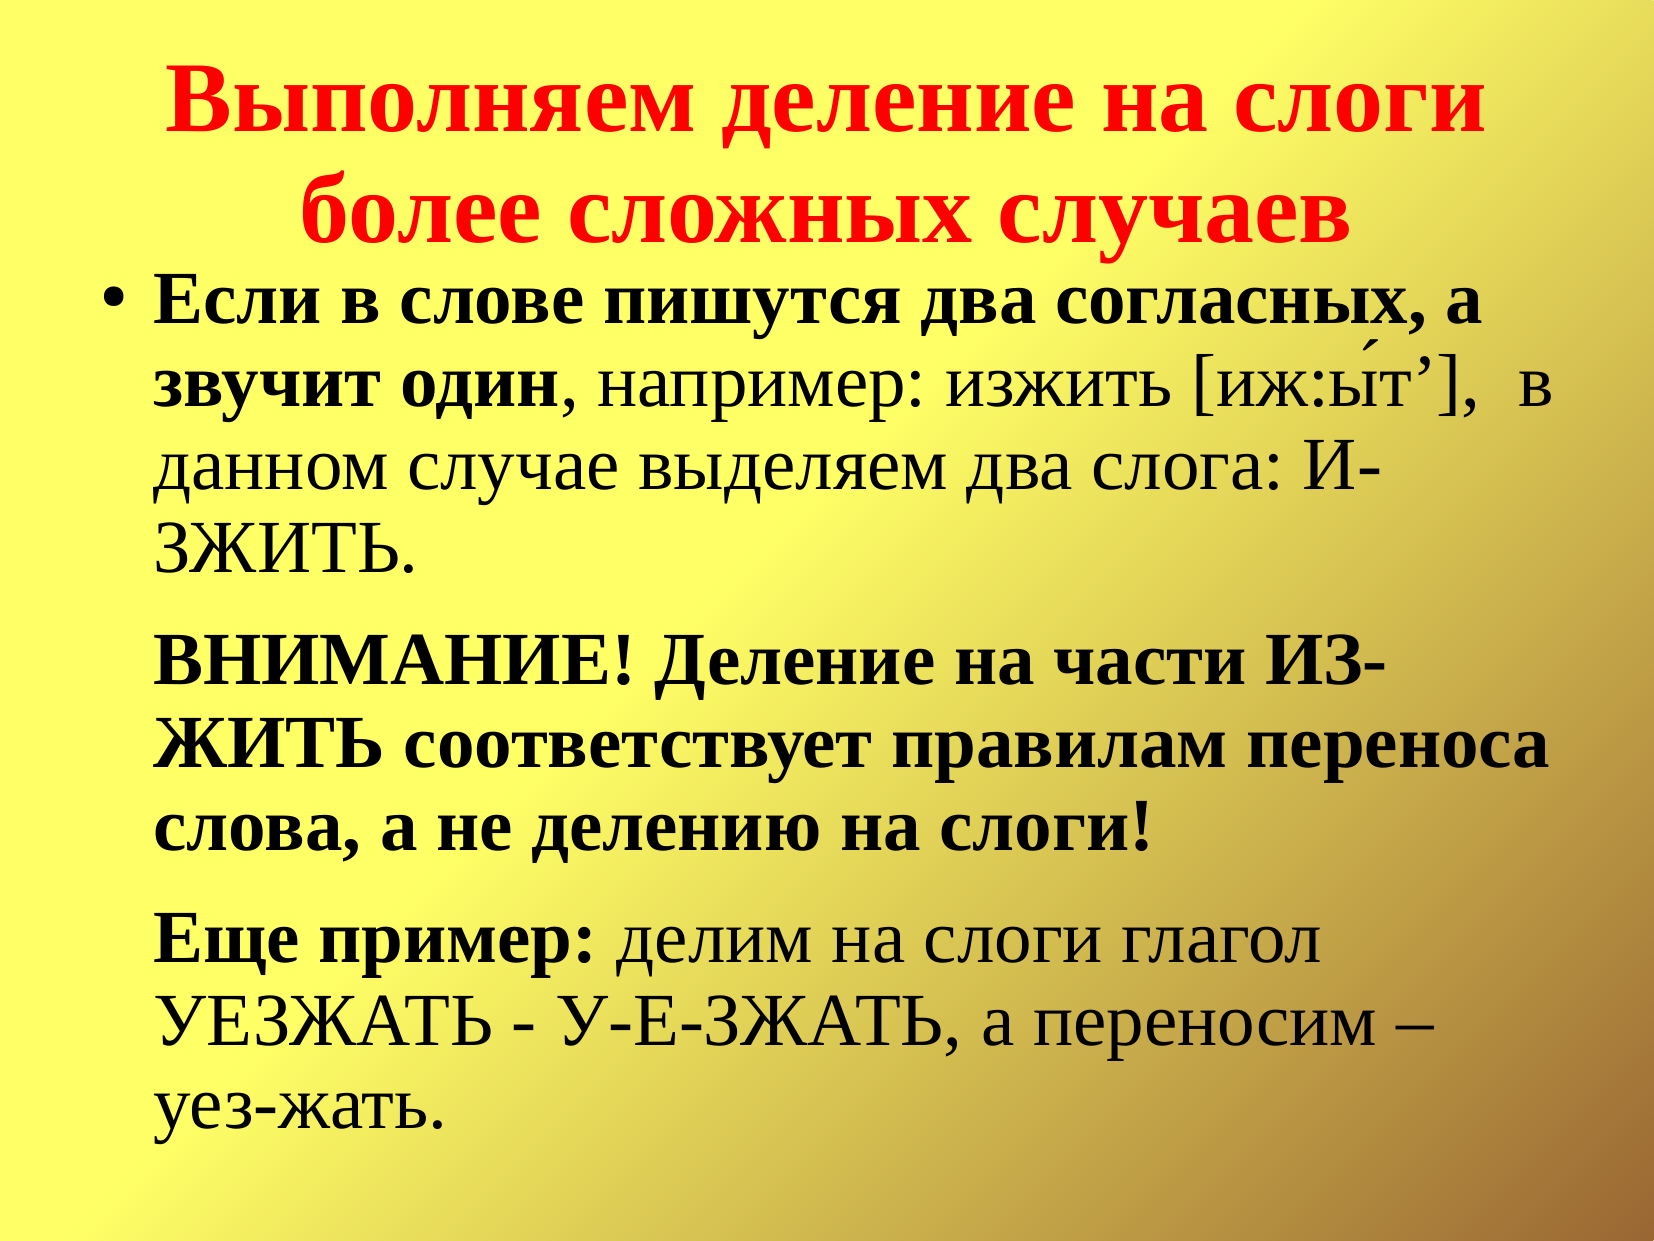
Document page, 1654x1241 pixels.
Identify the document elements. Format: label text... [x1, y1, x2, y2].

list Если в слове пишутся два согласных, а звучит один, например: изжить [иж:ы́т’], в данном случае выделяем два слога: И-ЗЖИТЬ. ВНИМАНИЕ! Деление на части ИЗ-ЖИТЬ соответствует правилам переноса слова, а не делению на слоги! Еще пример: делим на слоги глагол УЕЗЖАТЬ - У-Е-ЗЖАТЬ, а переносим – уез-жать. [82, 256, 1571, 1146]
title Выполняем деление на слоги более сложных случаев [82, 42, 1571, 256]
